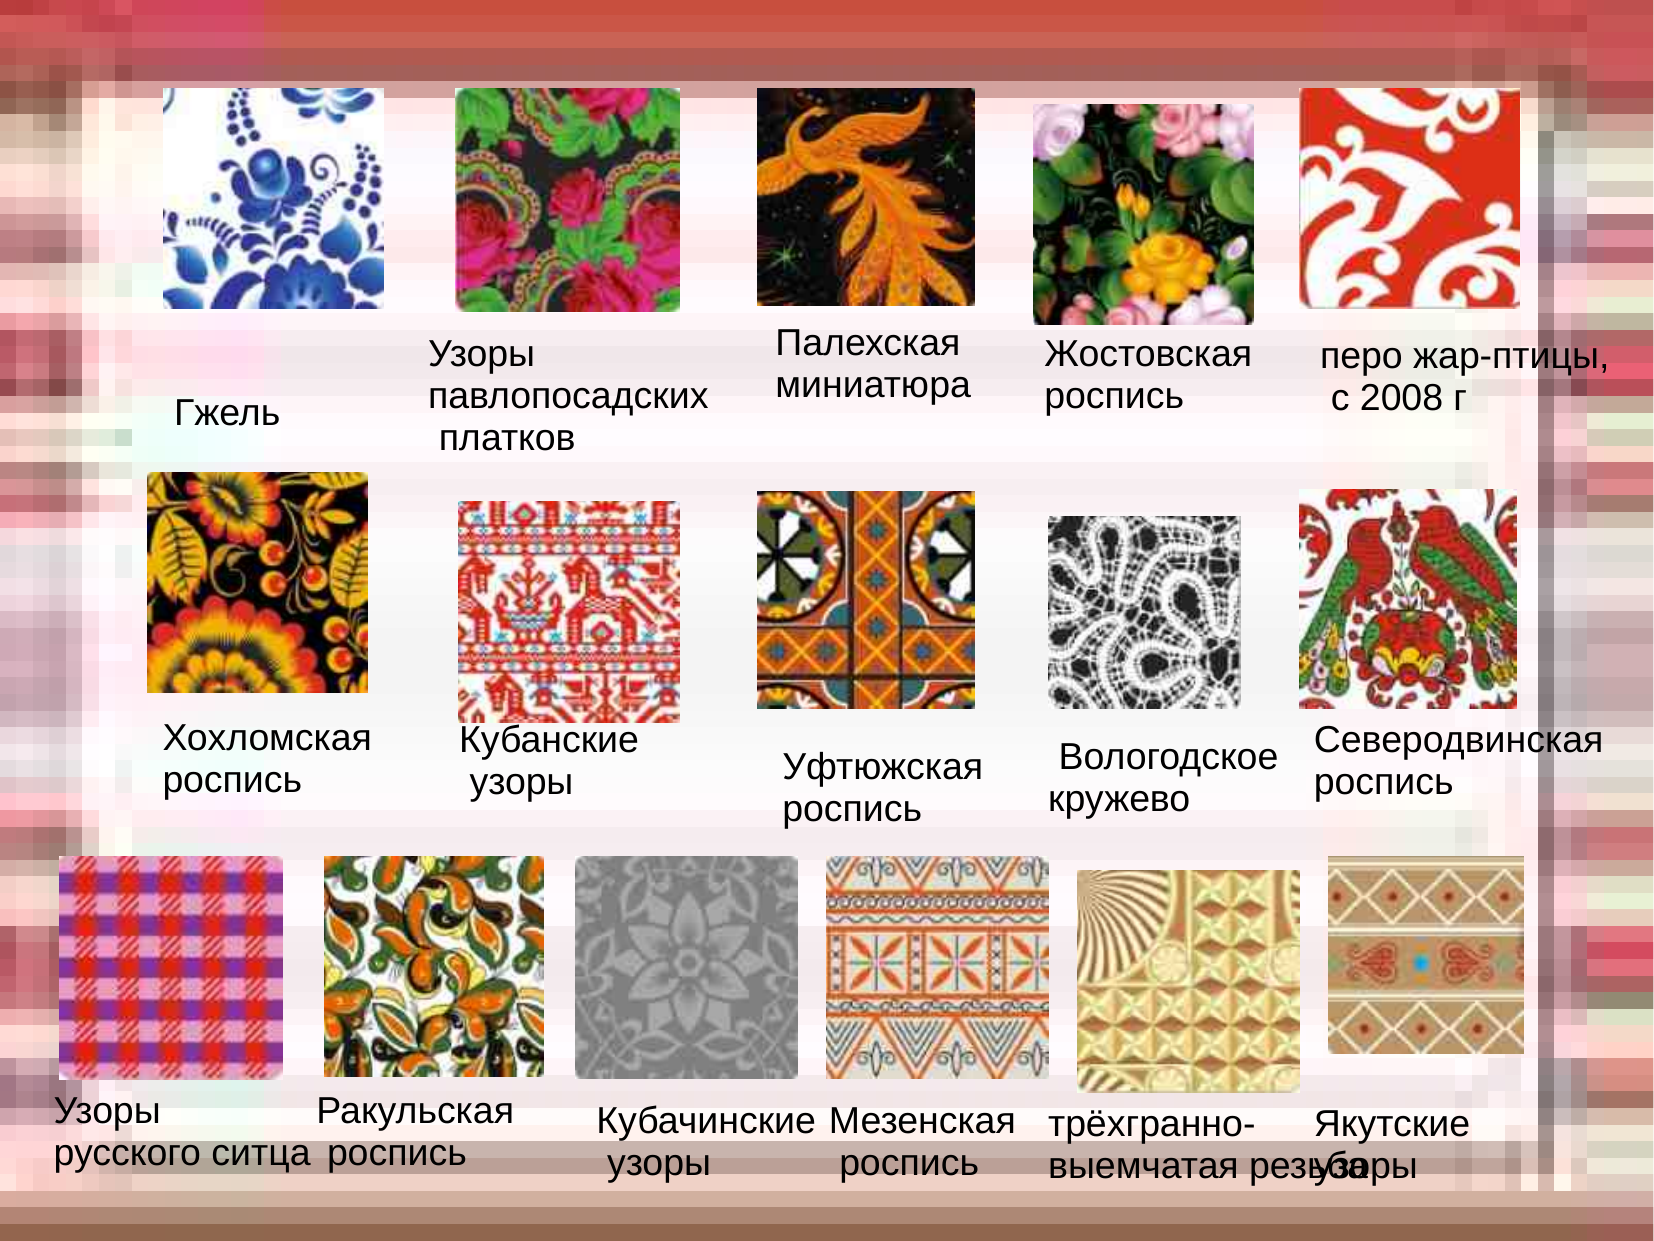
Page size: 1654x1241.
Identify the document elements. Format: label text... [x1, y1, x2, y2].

text_box Жостовская роспись [1029, 324, 1418, 424]
text_box Северодвинская роспись [1299, 710, 1654, 810]
picture [0, 0, 1654, 1241]
text_box Якутские узоры [1299, 1094, 1599, 1152]
text_box Хохломская роспись [147, 708, 537, 808]
text_box Узоры русского ситца [39, 1082, 443, 1182]
text_box Ракульская роспись [443, 1082, 680, 1182]
text_box перо жар-птицы, с 2008 г [1305, 326, 1654, 426]
text_box Гжель [159, 383, 296, 441]
text_box Мезенская роспись [945, 1092, 1182, 1192]
text_box Узоры павлопосадских платков [413, 324, 990, 466]
text_box Кубанские узоры [444, 710, 768, 810]
text_box Кубачинские узоры [581, 1092, 945, 1192]
text_box Палехская миниатюра [760, 314, 1182, 414]
text_box Вологодское кружево [1033, 727, 1447, 827]
text_box трёхгранно- выемчатая резьба [1033, 1094, 1574, 1194]
text_box Уфтюжская роспись [767, 738, 1149, 875]
